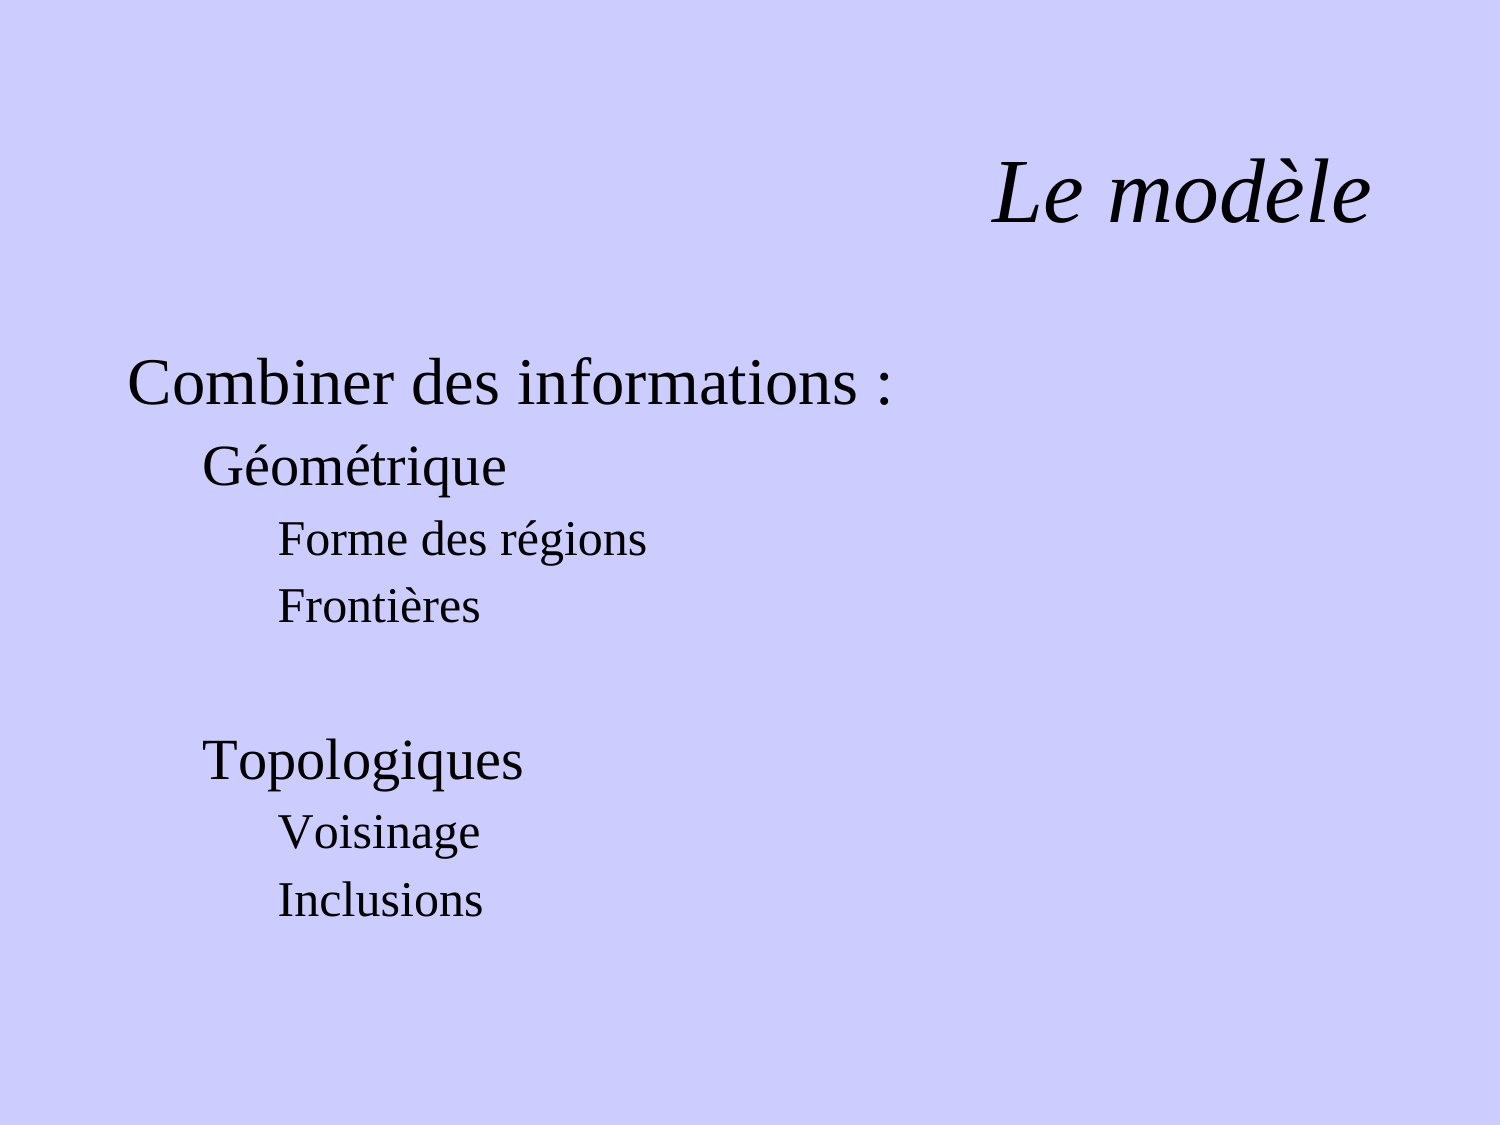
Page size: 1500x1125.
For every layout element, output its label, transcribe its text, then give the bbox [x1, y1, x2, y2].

list Combiner des informations : Géométrique Forme des régions Frontières Topologiques Voisinage Inclusions [112, 337, 1388, 1013]
title Le modèle [112, 62, 1388, 250]
